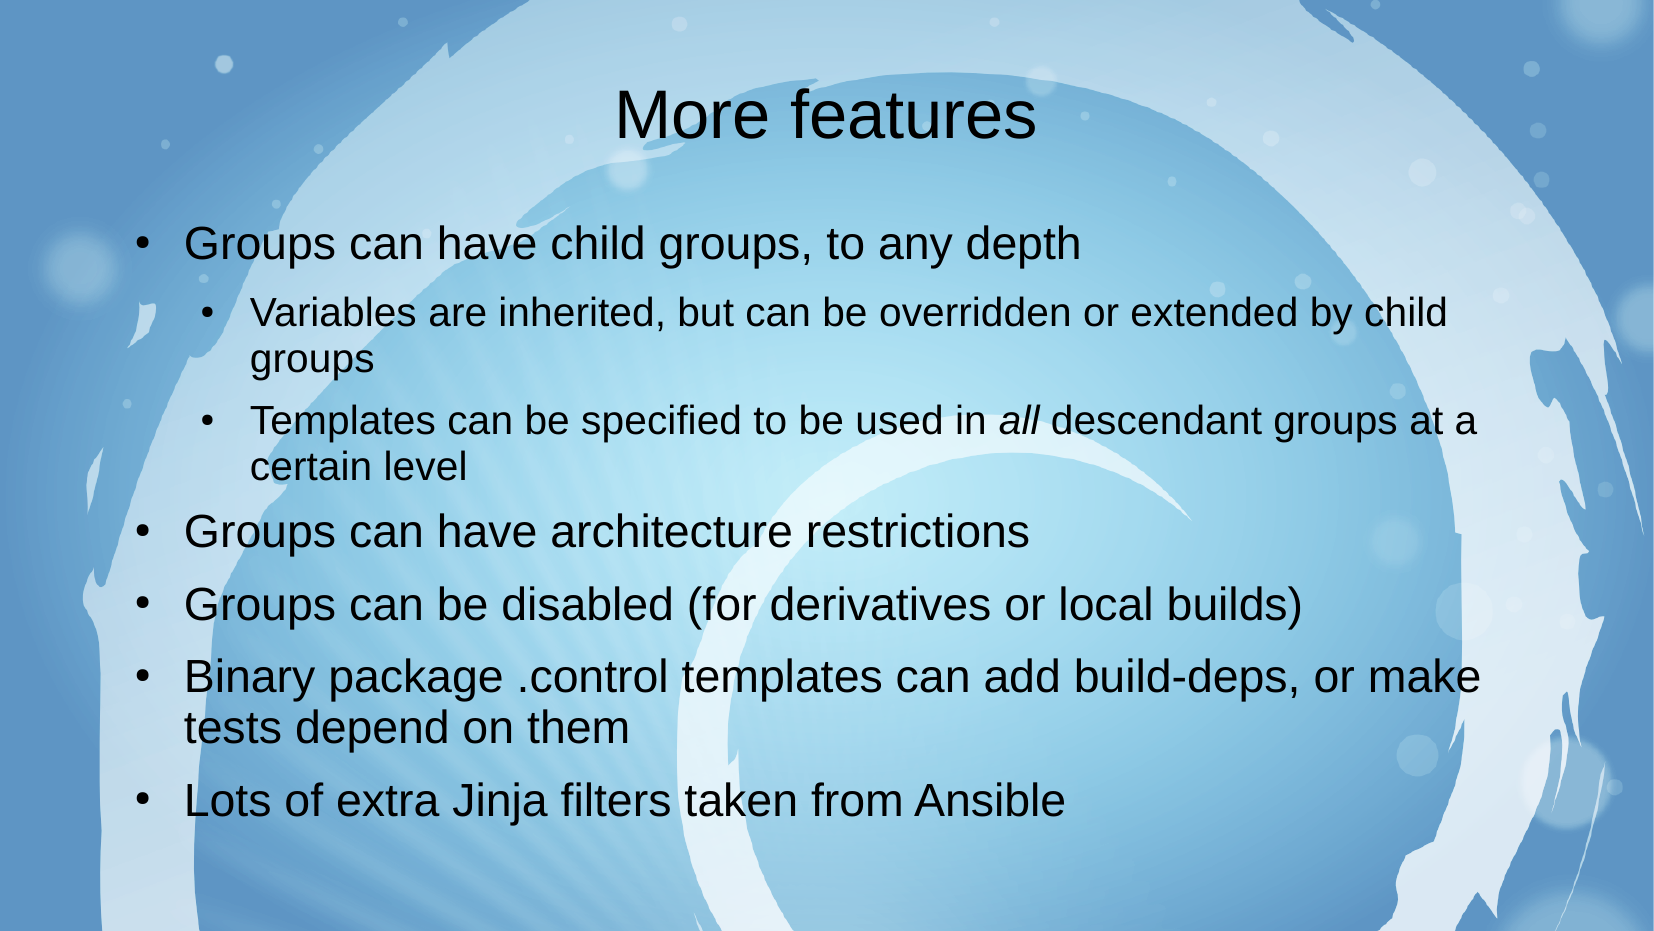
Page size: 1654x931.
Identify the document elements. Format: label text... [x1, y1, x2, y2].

picture [0, 0, 1654, 931]
title More features [118, 37, 1536, 193]
list Groups can have child groups, to any depth Variables are inherited, but can be overridden or extended by child groups Templates can be specified to be used in all descendant groups at a certain level Groups can have architecture restrictions Groups can be disabled (for derivatives or local builds) Binary package .control templates can add build-deps, or make tests depend on them Lots of extra Jinja filters taken from Ansible [118, 217, 1536, 832]
